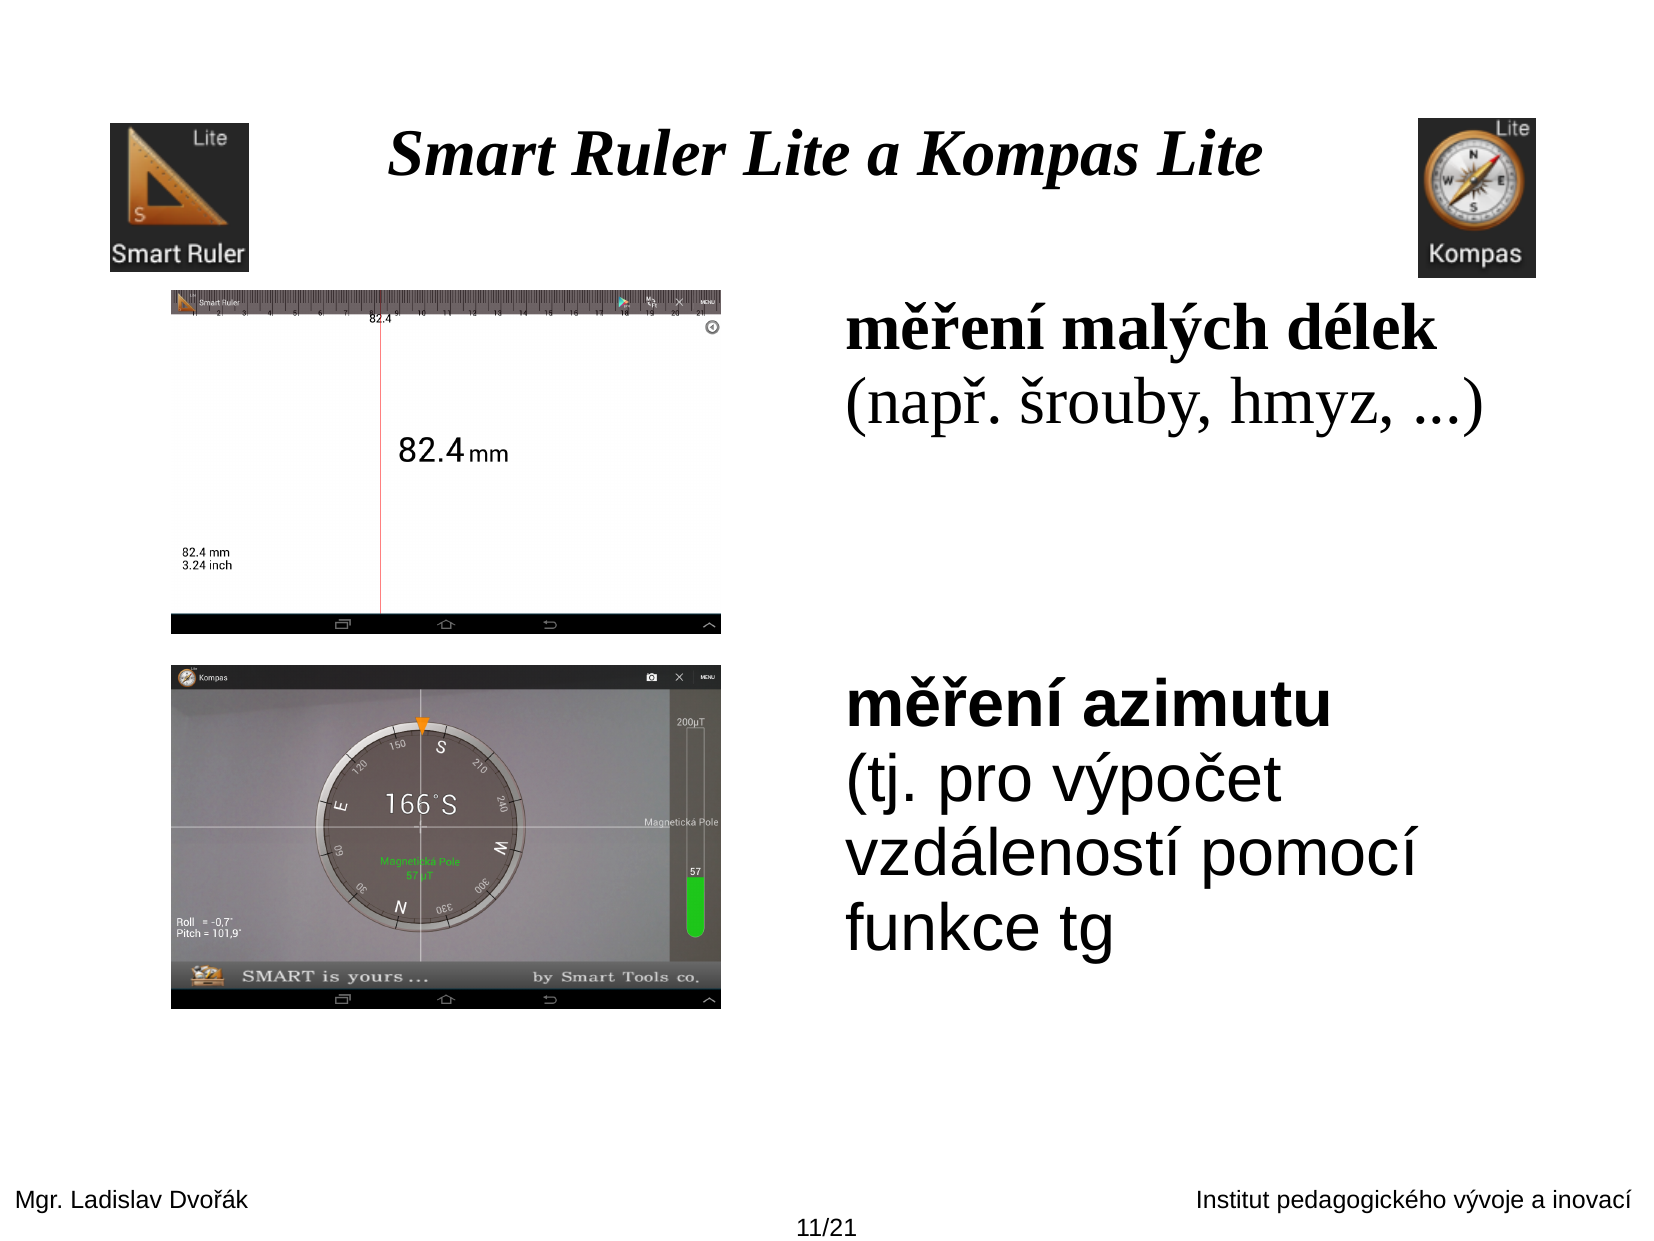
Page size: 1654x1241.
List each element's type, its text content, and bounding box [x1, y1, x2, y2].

list měření azimutu (tj. pro výpočet vzdáleností pomocí funkce tg [845, 665, 1572, 1009]
picture [171, 290, 721, 634]
text_box Mgr. Ladislav Dvořák Institut pedagogického vývoje a inovací <číslo>/21 [0, 1177, 1654, 1241]
picture [1418, 118, 1536, 278]
picture [110, 123, 249, 272]
list měření malých délek (např. šrouby, hmyz, ...) [845, 290, 1572, 634]
picture [171, 665, 721, 1009]
title Smart Ruler Lite a Kompas Lite [82, 49, 1571, 257]
